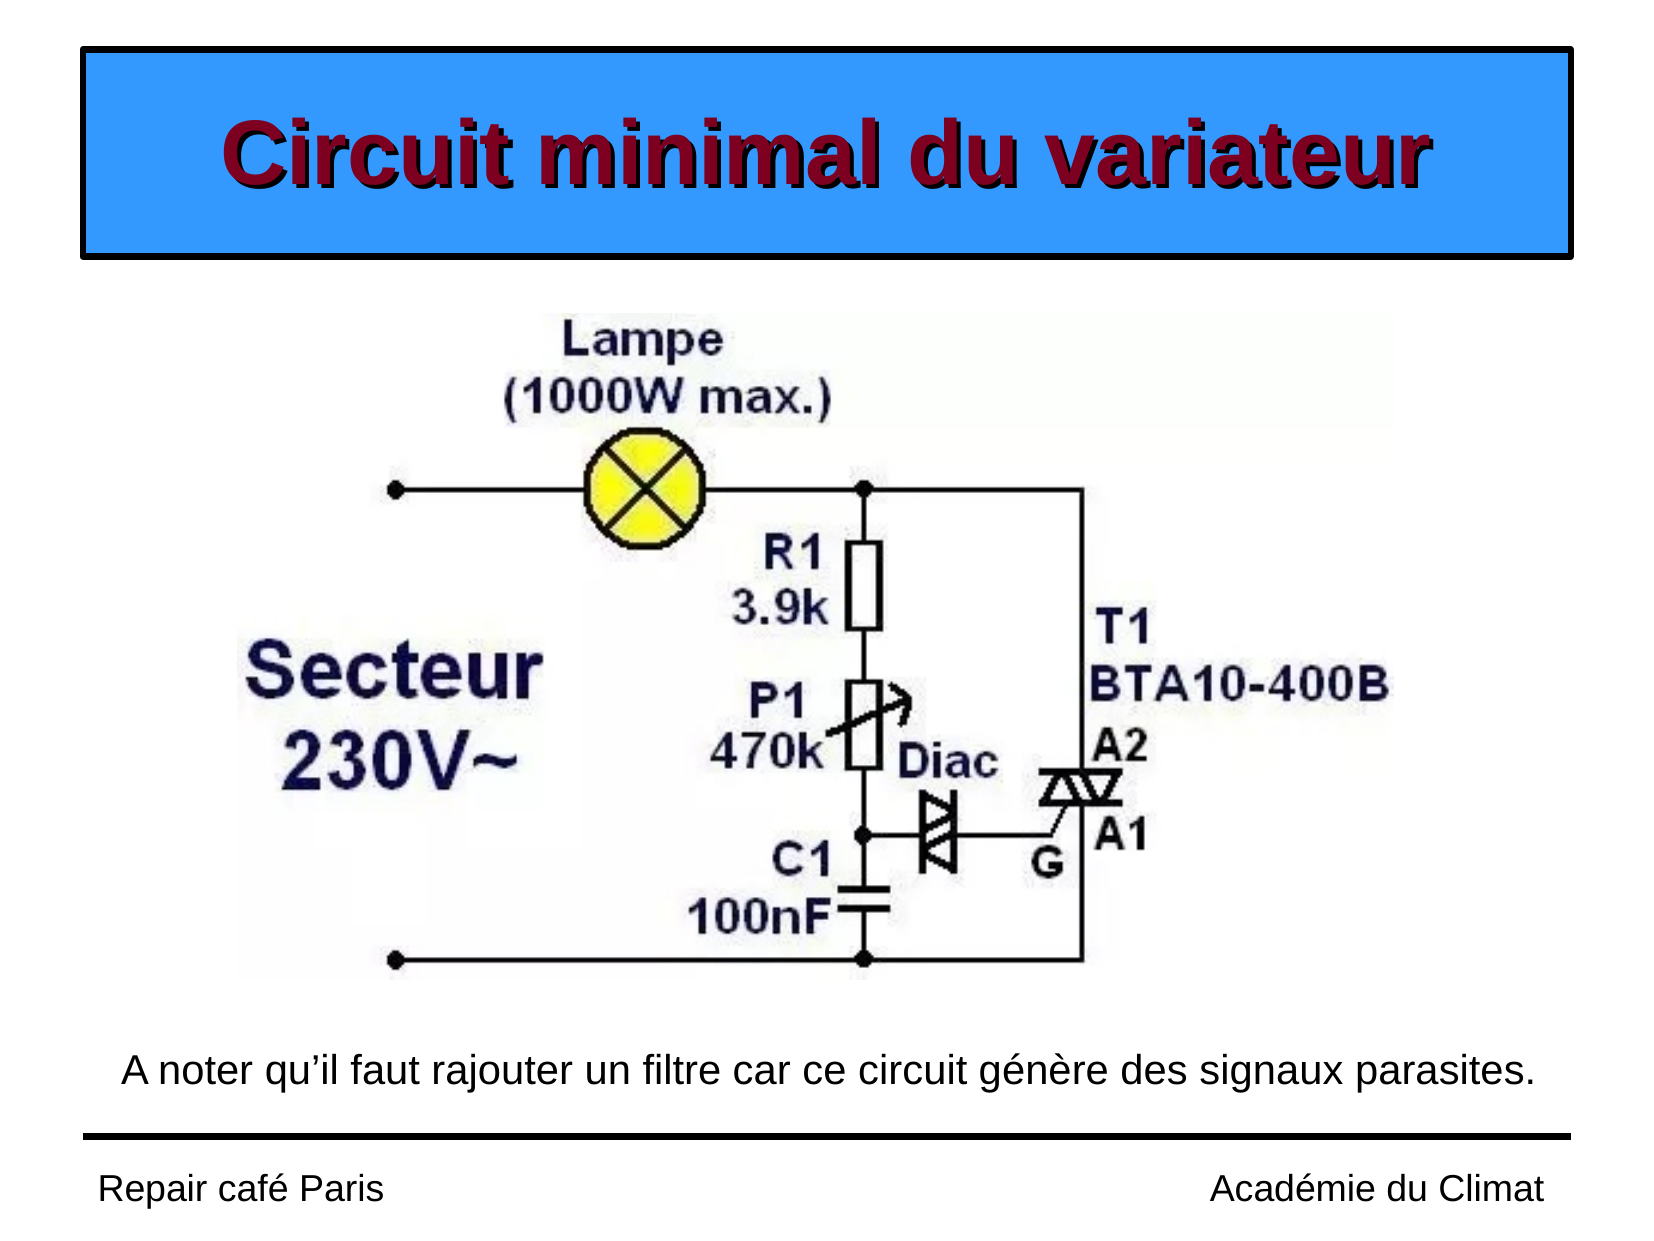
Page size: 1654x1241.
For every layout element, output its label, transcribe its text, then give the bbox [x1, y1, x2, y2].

picture [237, 313, 1394, 980]
title Circuit minimal du variateur [82, 49, 1571, 257]
text_box Repair café Paris Académie du Climat [82, 1160, 1571, 1217]
text_box A noter qu’il faut rajouter un filtre car ce circuit génère des signaux parasites. [106, 1039, 1552, 1101]
